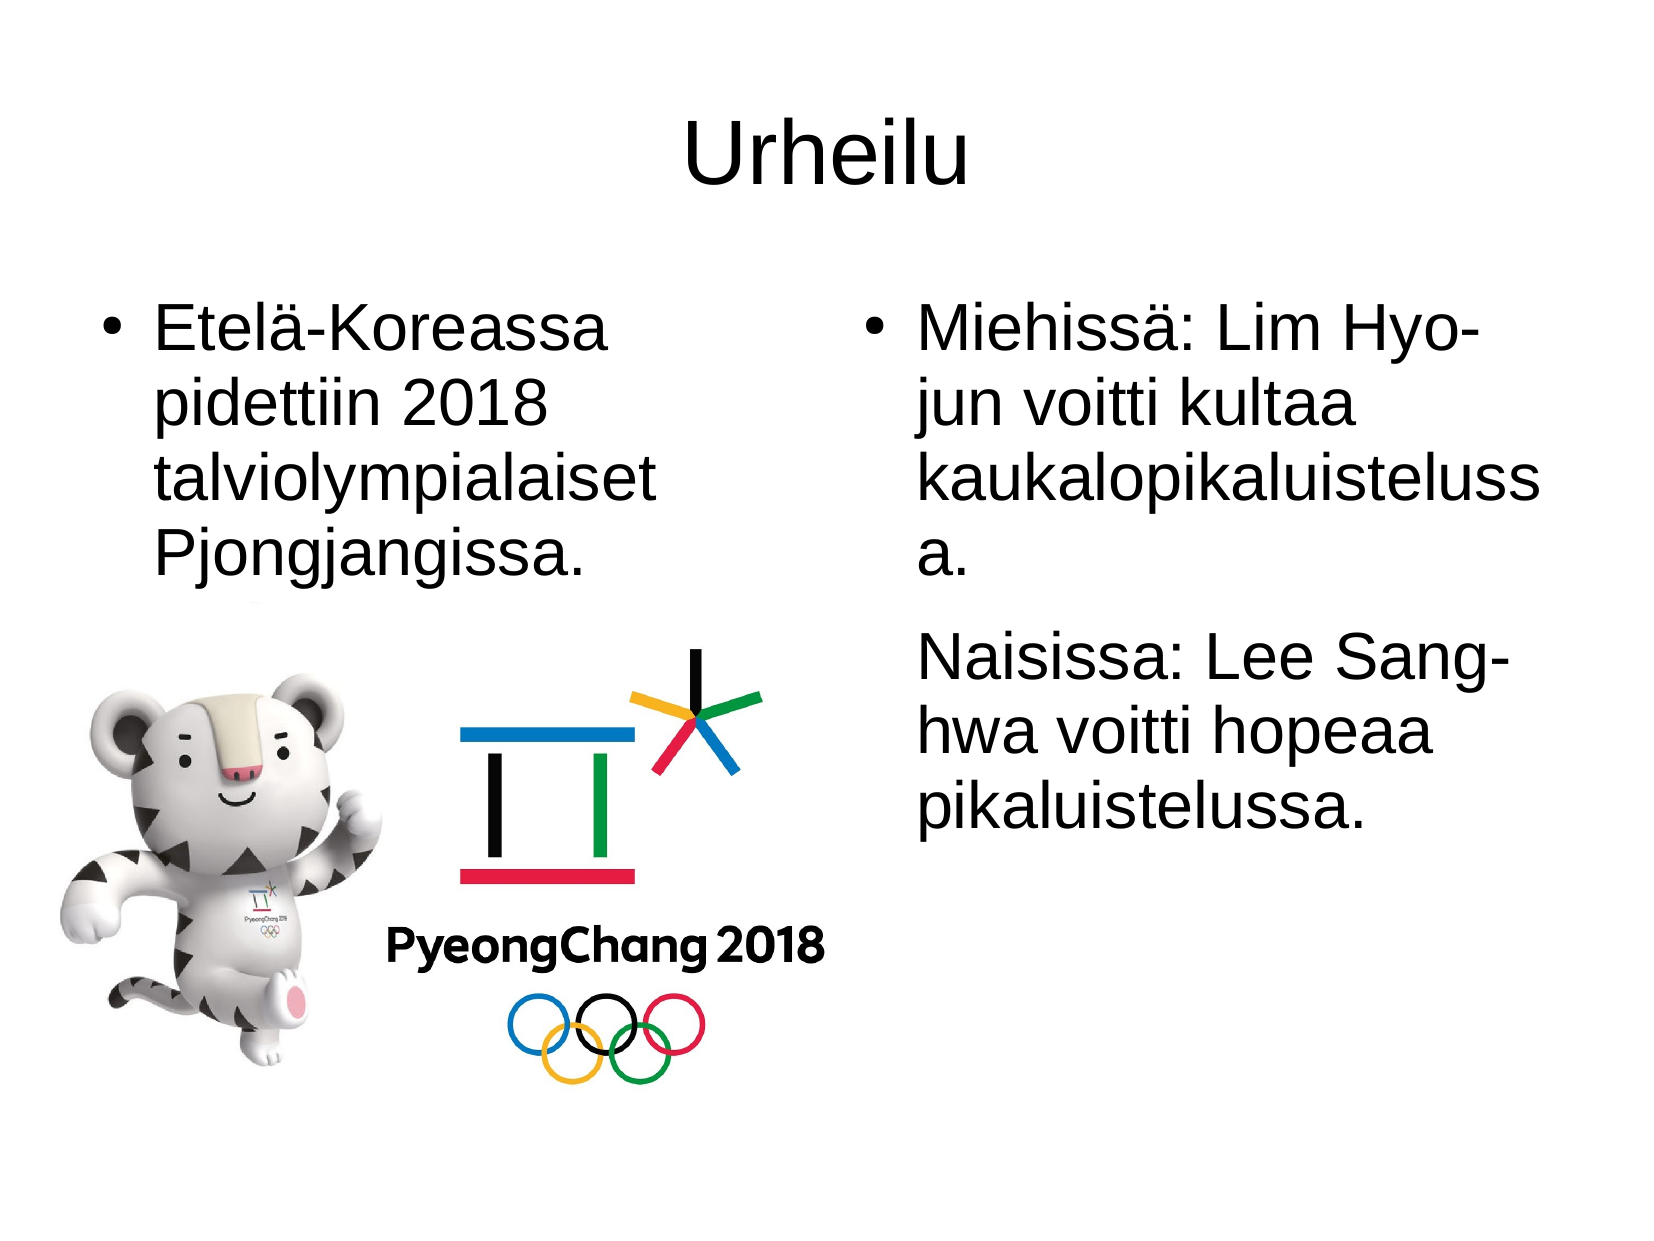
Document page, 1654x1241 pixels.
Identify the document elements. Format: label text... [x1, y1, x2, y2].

picture [9, 602, 884, 1149]
list Miehissä: Lim Hyo-jun voitti kultaa kaukalopikaluistelussa. Naisissa: Lee Sang-hwa voitti hopeaa pikaluistelussa. [845, 290, 1572, 1010]
list Etelä-Koreassa pidettiin 2018 talviolympialaiset Pjongjangissa. [82, 290, 809, 602]
title Urheilu [82, 49, 1571, 257]
